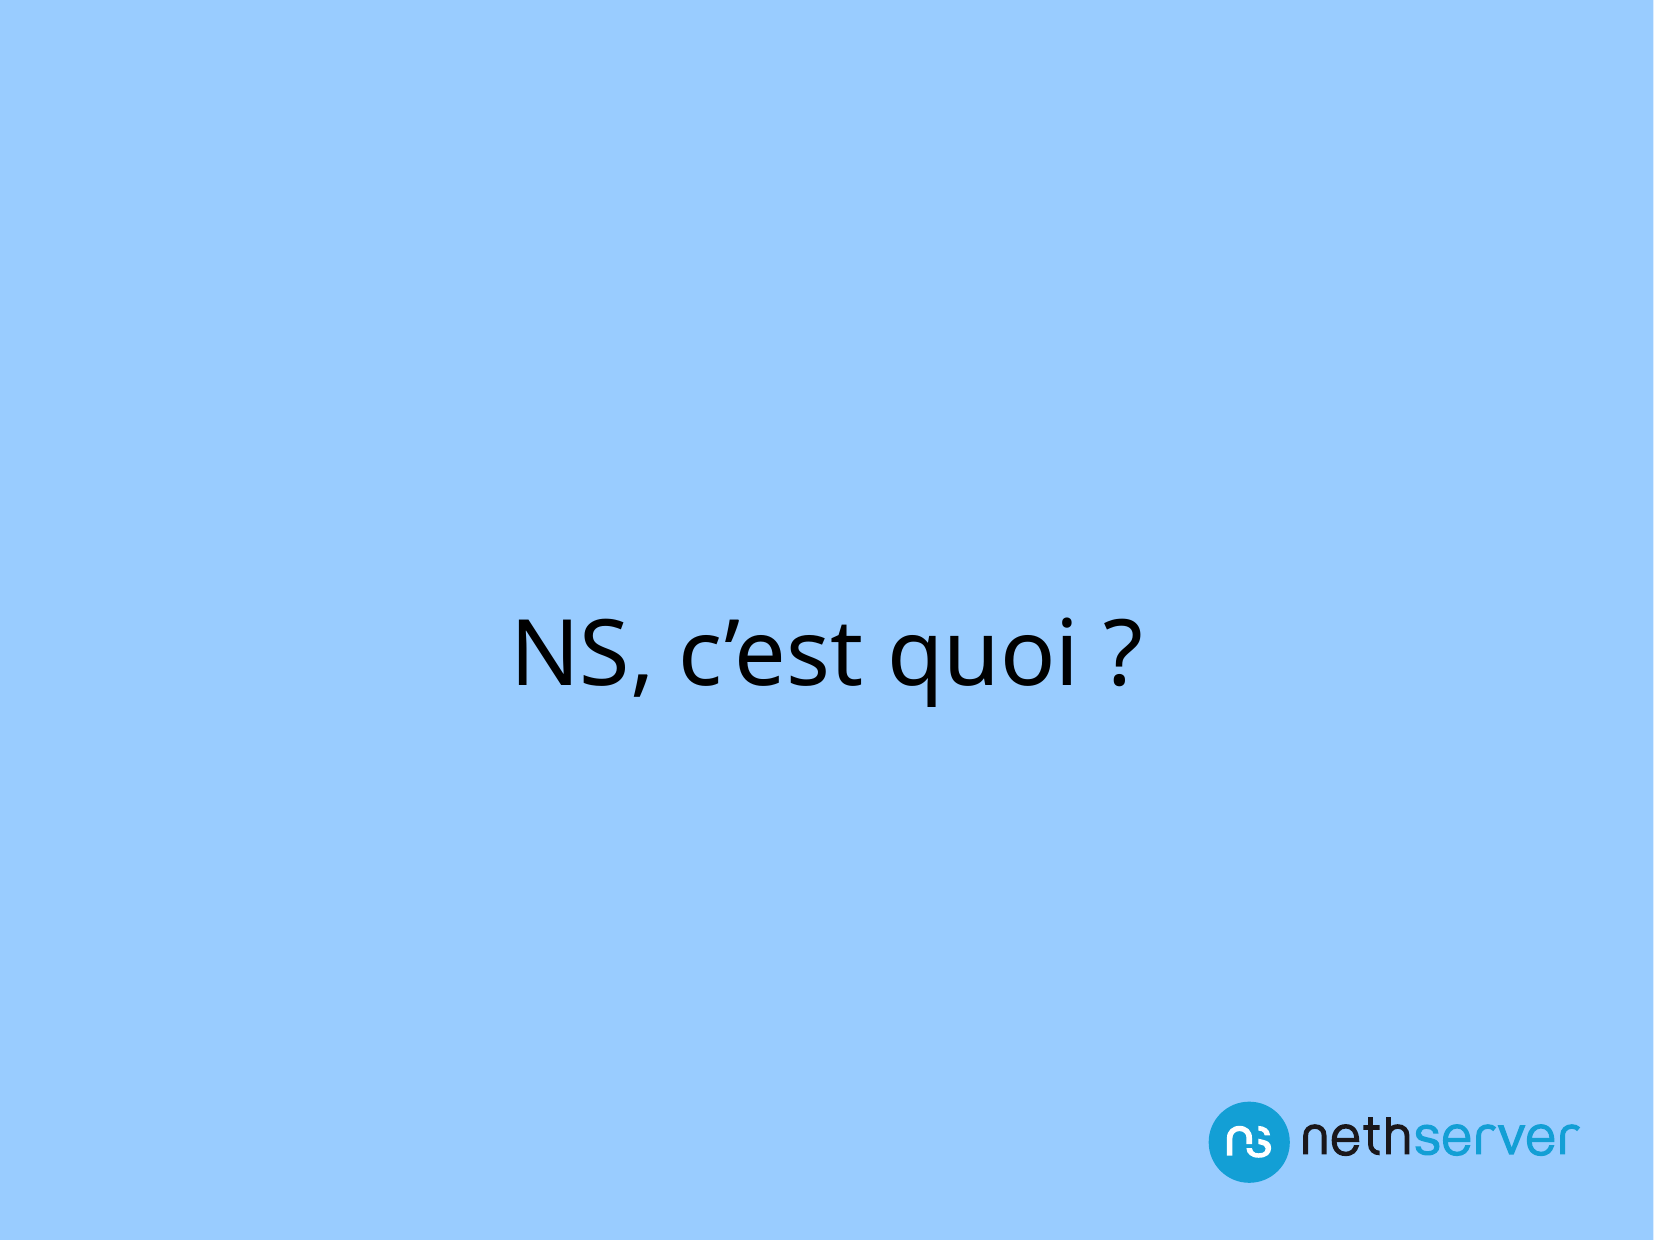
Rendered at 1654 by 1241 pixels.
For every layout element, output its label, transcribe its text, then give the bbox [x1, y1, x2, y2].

picture [1015, 921, 1654, 1241]
subtitle NS, c’est quoi ? [82, 290, 1571, 1010]
